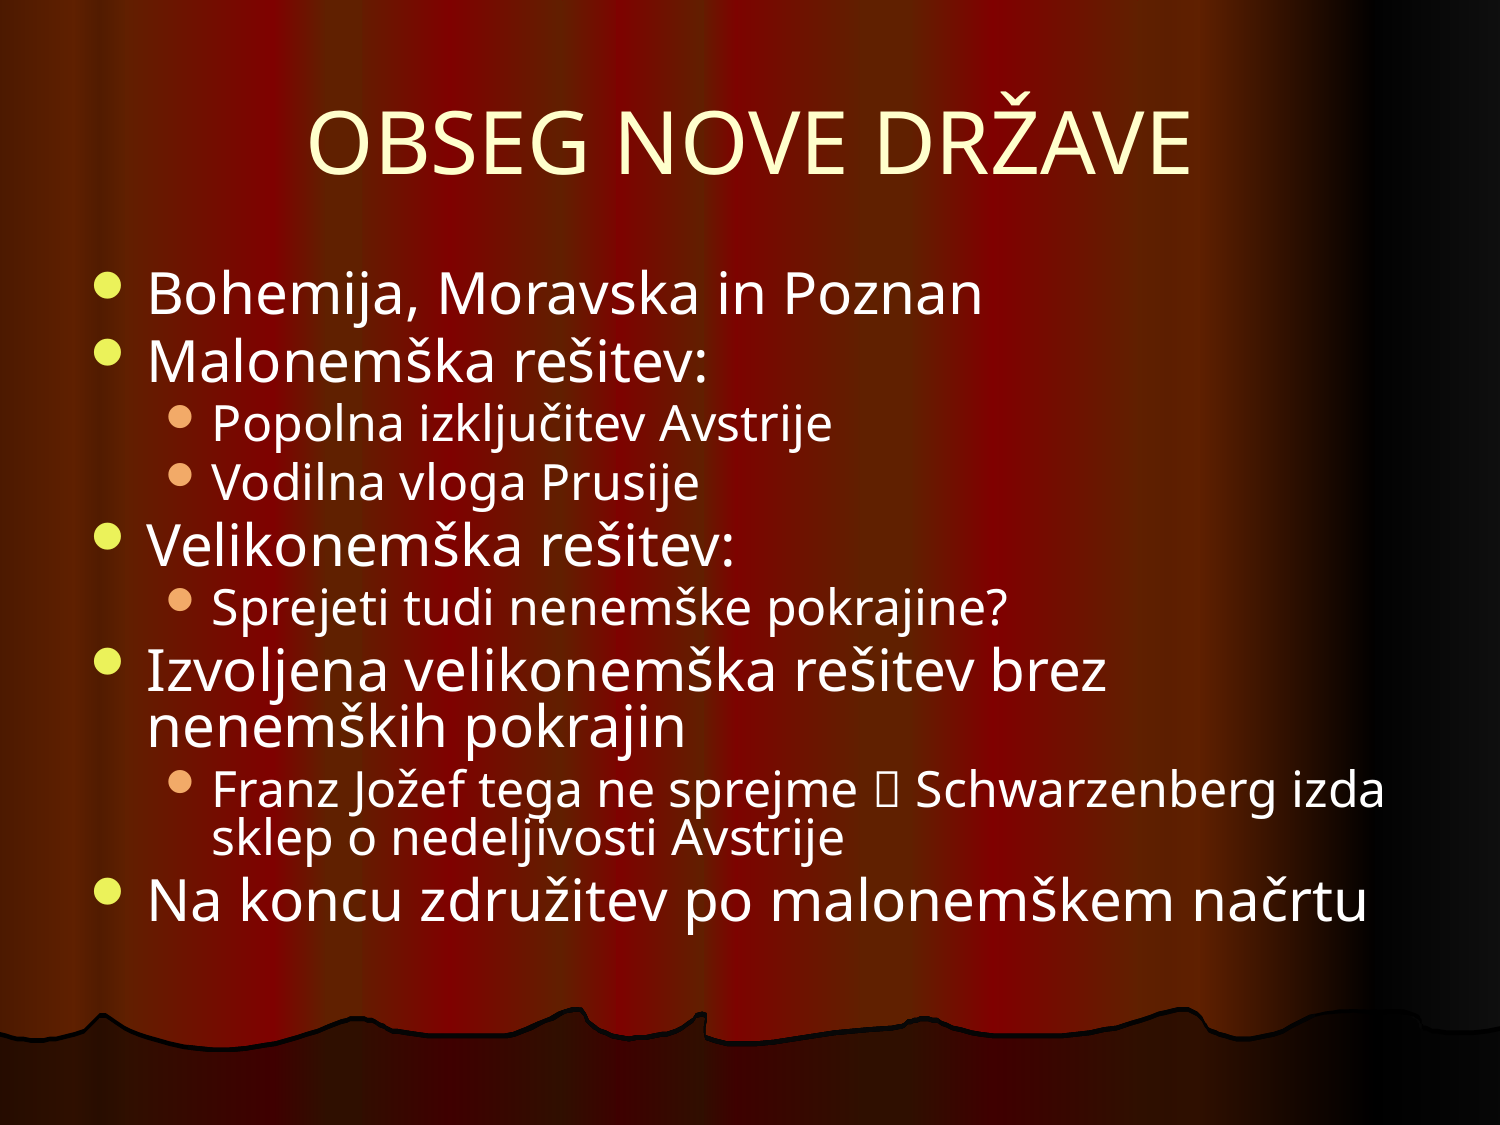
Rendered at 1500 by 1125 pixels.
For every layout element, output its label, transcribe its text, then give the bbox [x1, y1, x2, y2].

list Bohemija, Moravska in Poznan Malonemška rešitev: Popolna izključitev Avstrije Vodilna vloga Prusije Velikonemška rešitev: Sprejeti tudi nenemške pokrajine? Izvoljena velikonemška rešitev brez nenemških pokrajin Franz Jožef tega ne sprejme  Schwarzenberg izda sklep o nedeljivosti Avstrije Na koncu združitev po malonemškem načrtu [75, 262, 1425, 1006]
title OBSEG NOVE DRŽAVE [75, 45, 1425, 233]
